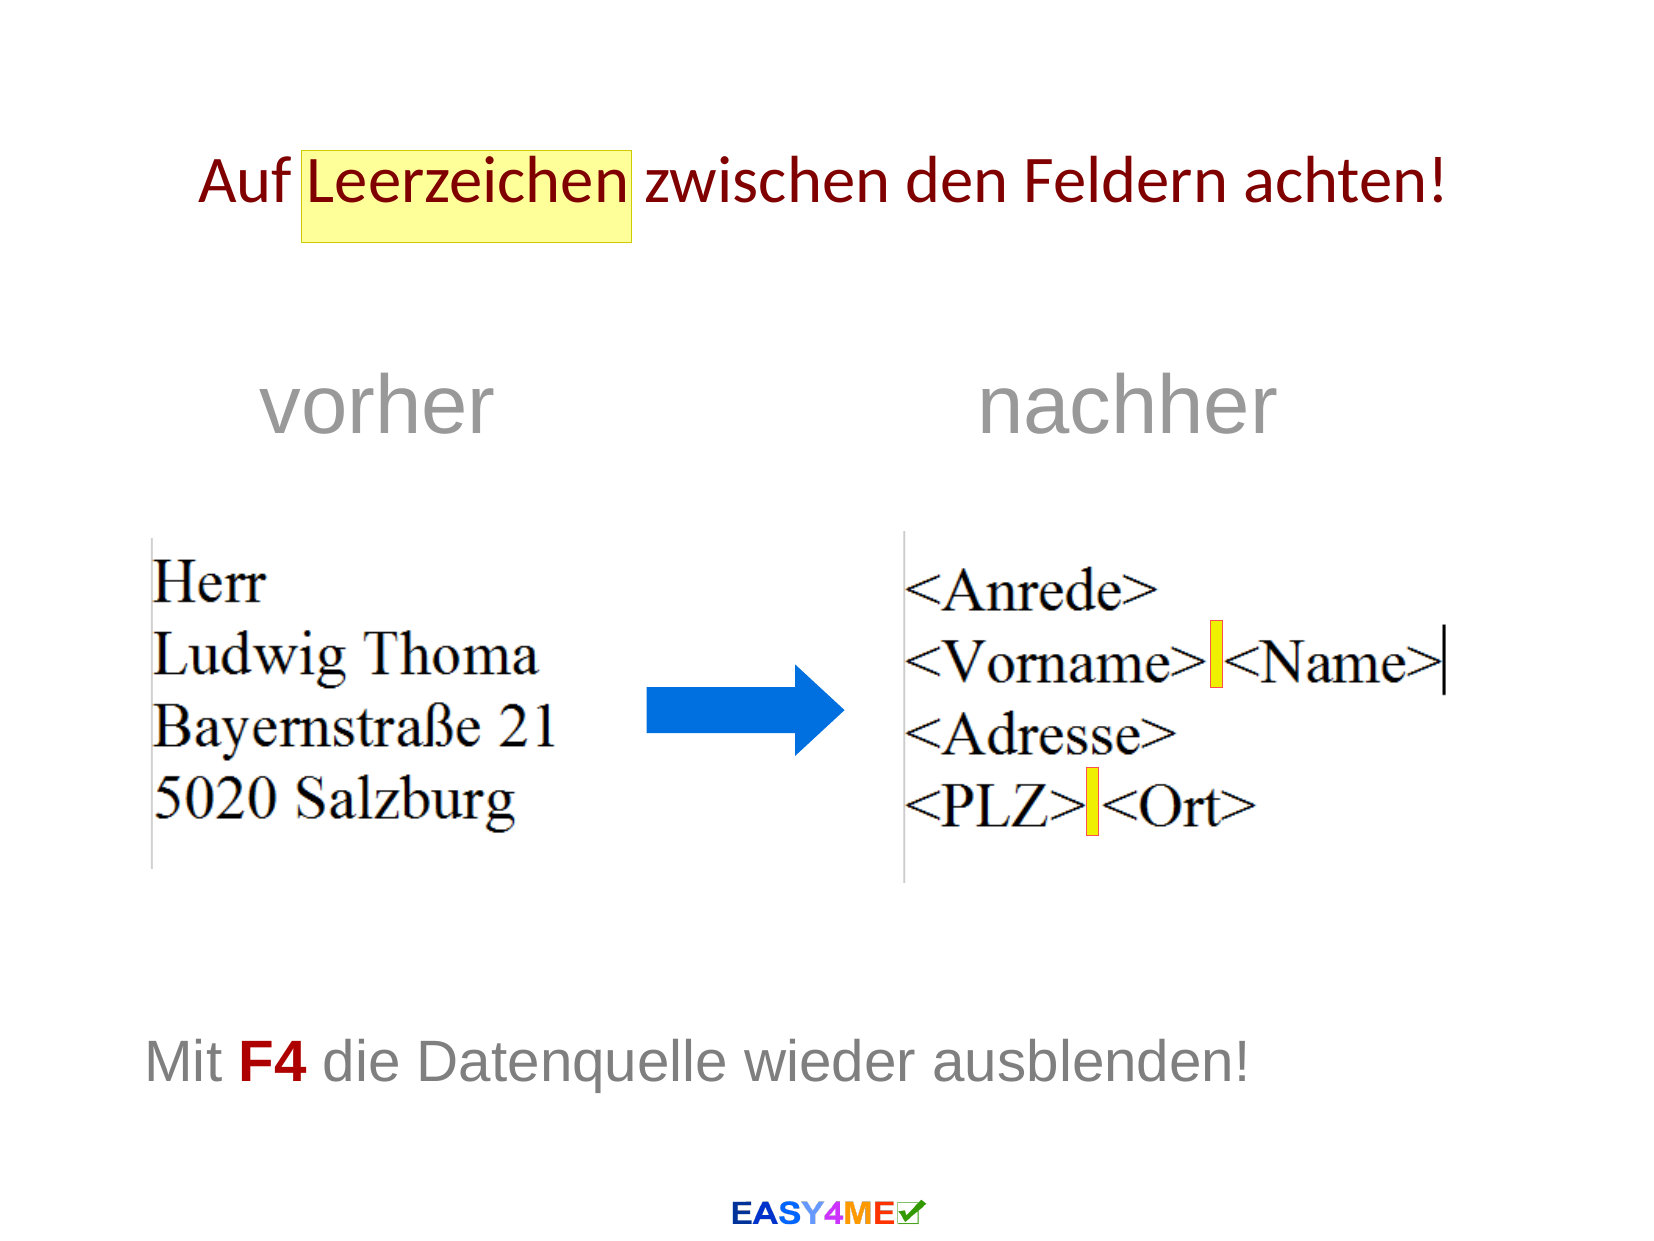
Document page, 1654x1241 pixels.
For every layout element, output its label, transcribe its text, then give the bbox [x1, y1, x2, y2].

text_box Mit F4 die Datenquelle wieder ausblenden! [129, 1021, 1498, 1103]
picture [874, 531, 1510, 883]
text_box nachher [962, 351, 1356, 460]
text_box [646, 664, 845, 756]
text_box Auf Leerzeichen zwischen den Feldern achten! [118, 144, 1531, 331]
text_box [1210, 620, 1223, 688]
text_box vorher [245, 351, 638, 460]
picture [726, 1195, 934, 1229]
text_box [1086, 767, 1099, 836]
picture [117, 538, 588, 869]
